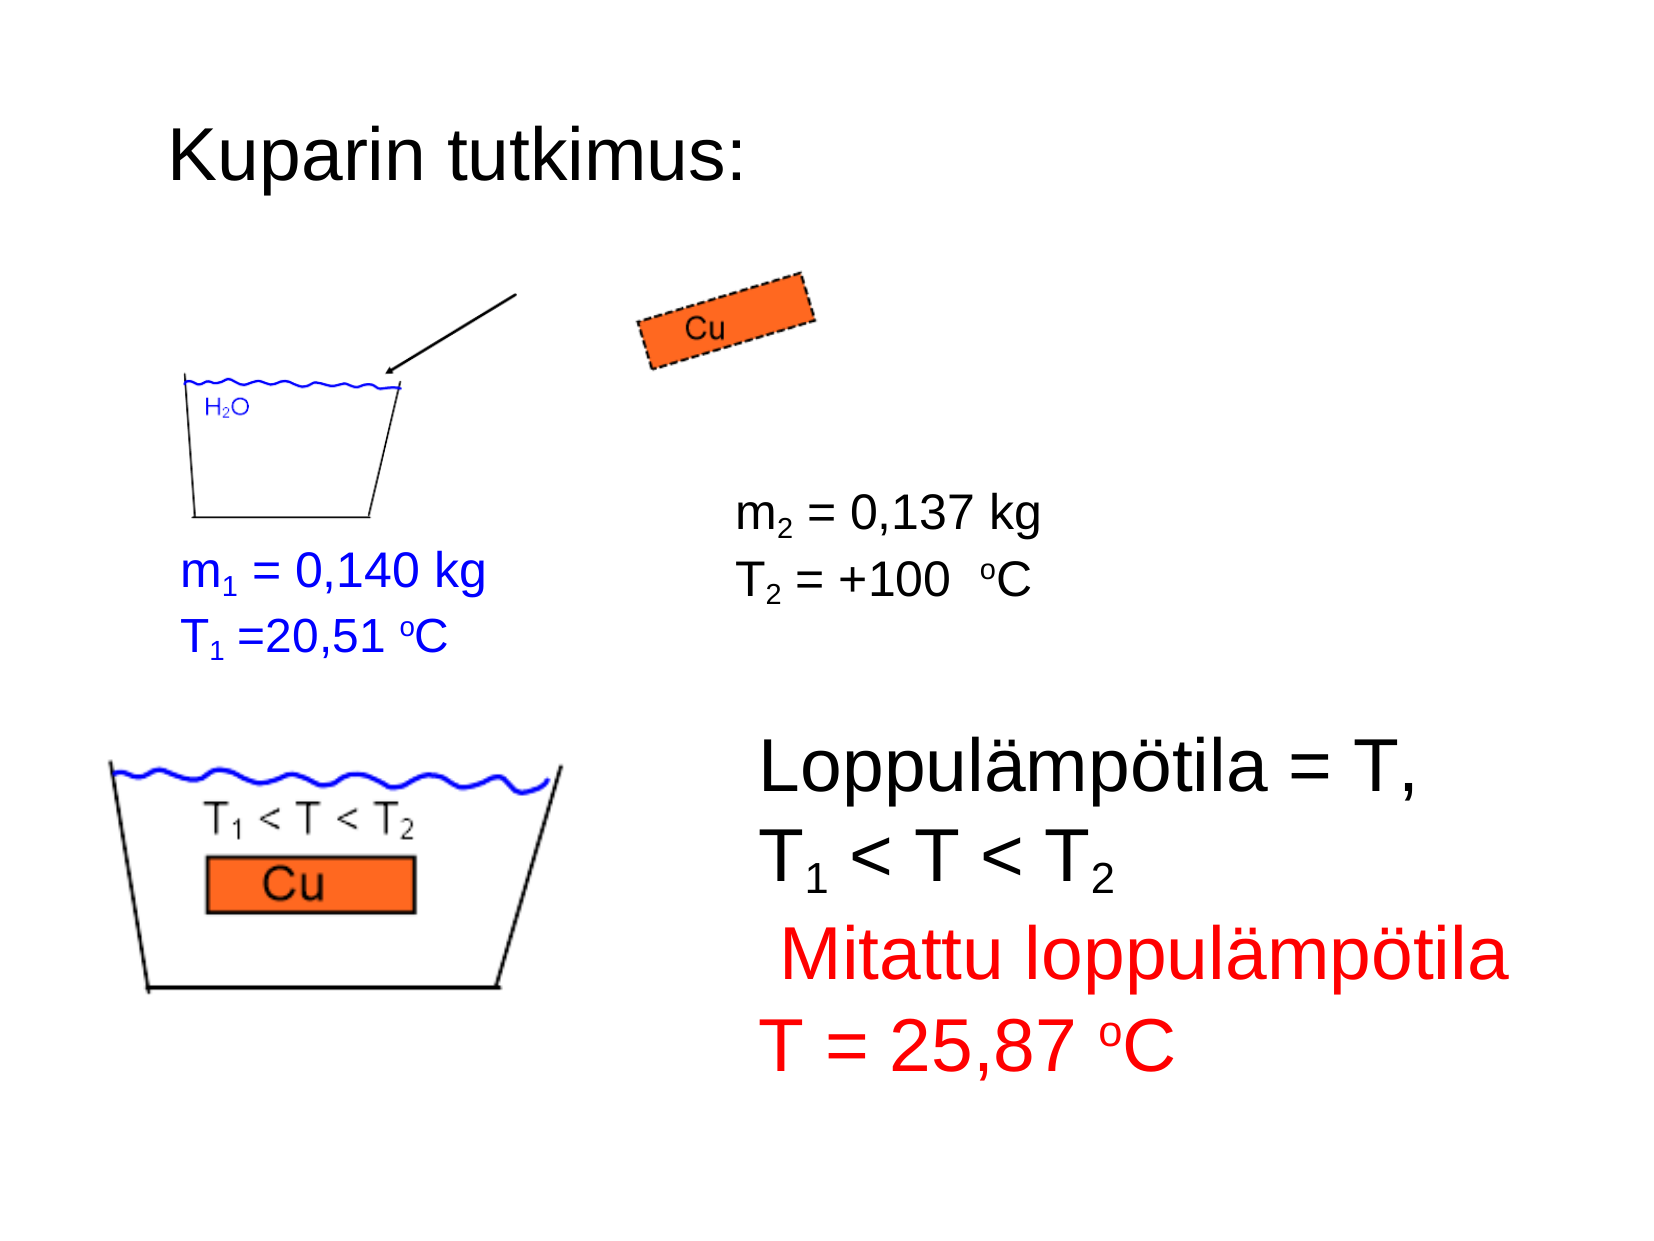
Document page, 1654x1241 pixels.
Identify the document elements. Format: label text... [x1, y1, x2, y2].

text_box m2 = 0,137 kg T2 = +100 oC [720, 472, 1134, 662]
picture [608, 212, 851, 402]
text_box Kuparin tutkimus: [153, 106, 763, 205]
text_box m1 = 0,140 kg T1 =20,51 oC [165, 530, 502, 674]
picture [158, 247, 544, 537]
text_box Loppulämpötila = T, T1 < T < T2 Mitattu loppulämpötila T = 25,87 oC [744, 708, 1534, 1094]
picture [67, 683, 601, 1032]
